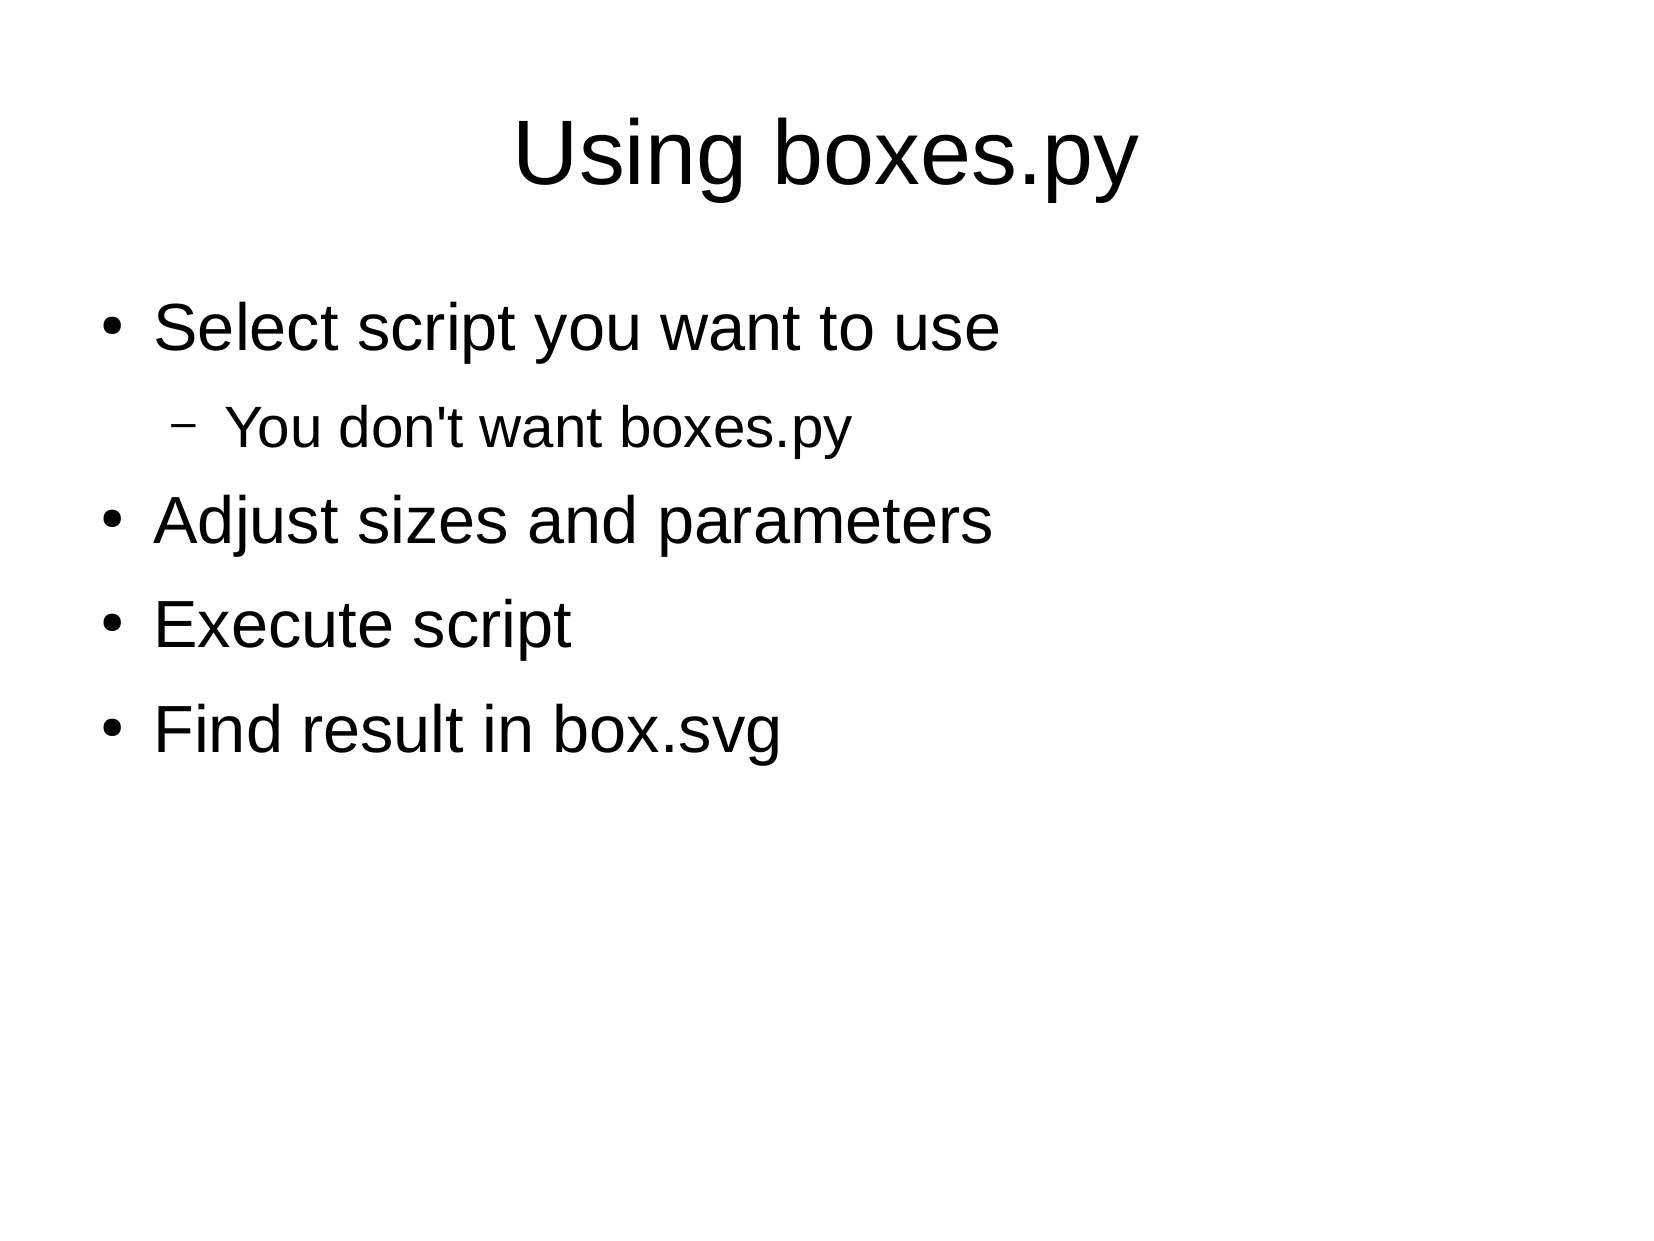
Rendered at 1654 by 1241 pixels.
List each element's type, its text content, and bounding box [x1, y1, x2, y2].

list Select script you want to use You don't want boxes.py Adjust sizes and parameters Execute script Find result in box.svg [82, 290, 1571, 1010]
title Using boxes.py [82, 49, 1571, 257]
